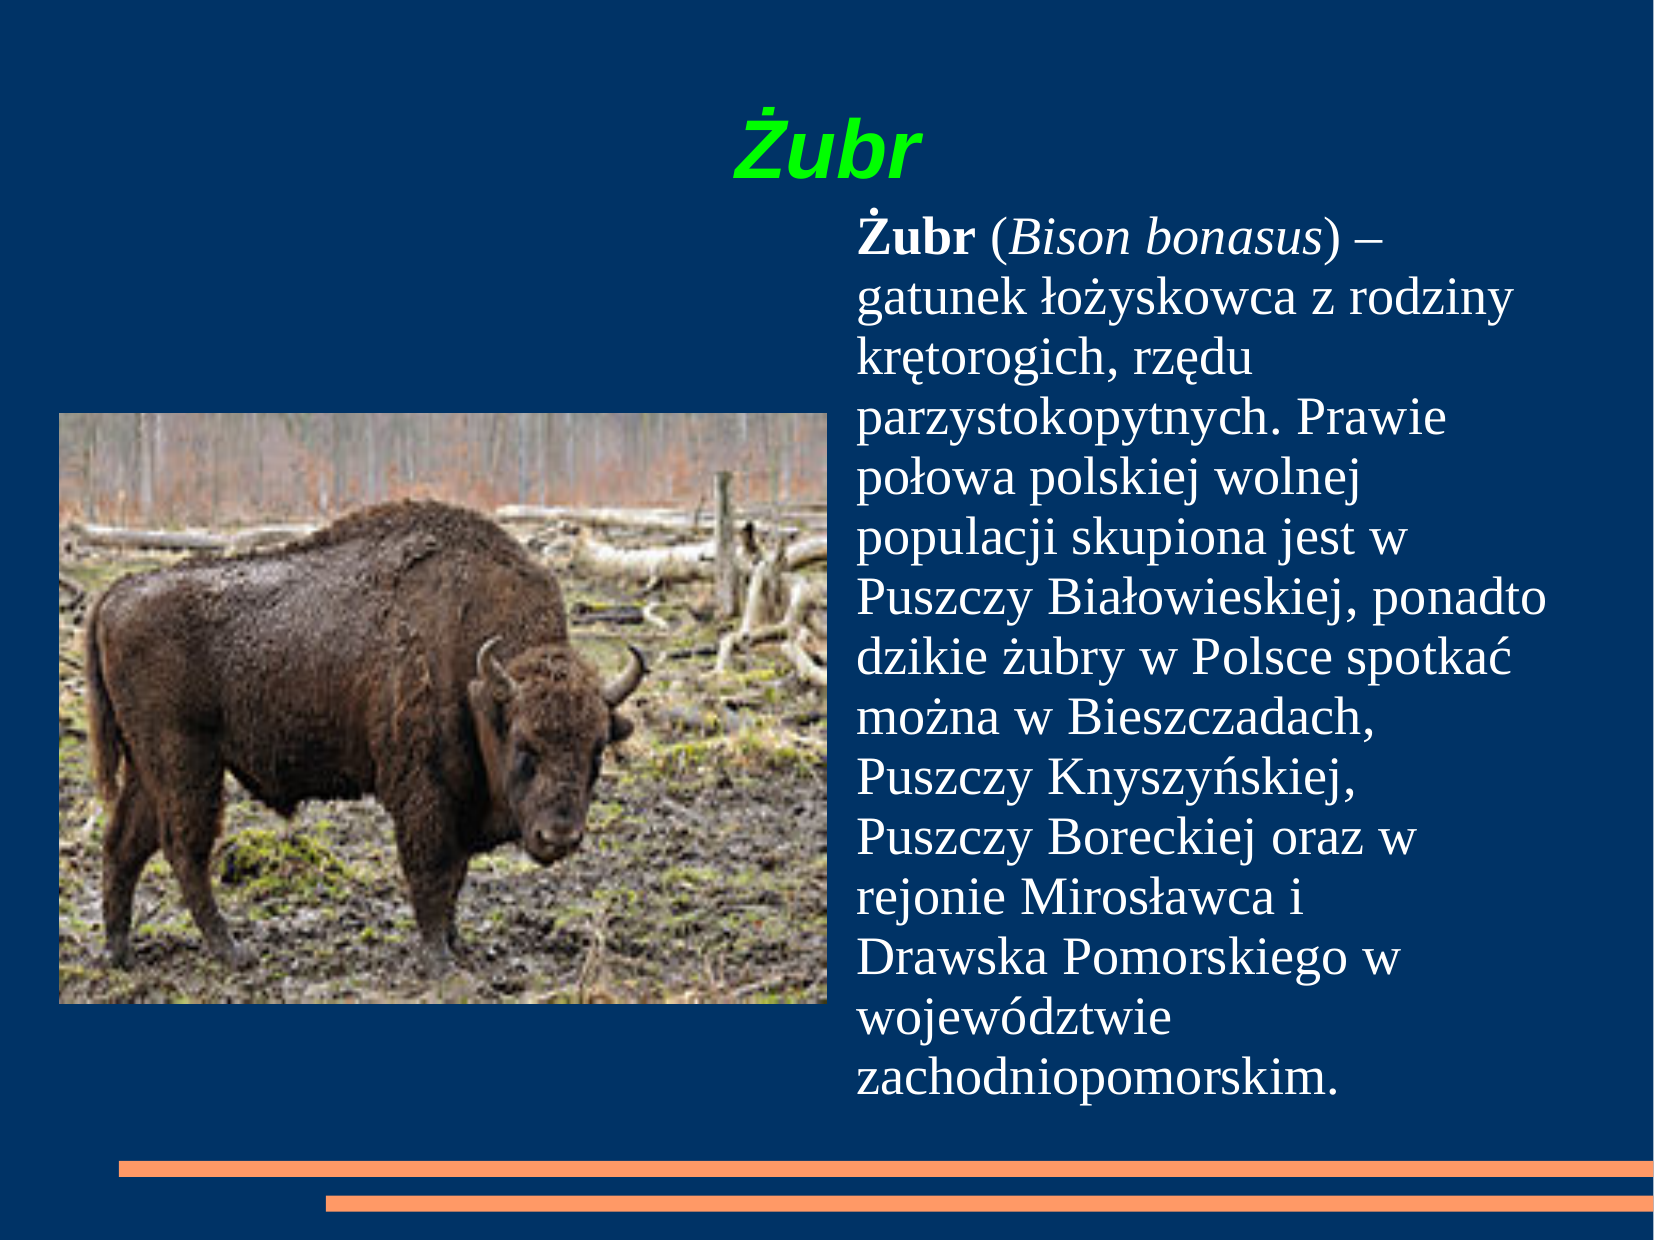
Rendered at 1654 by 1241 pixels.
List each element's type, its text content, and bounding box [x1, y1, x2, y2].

list Żubr (Bison bonasus) – gatunek łożyskowca z rodziny krętorogich, rzędu parzystokopytnych. Prawie połowa polskiej wolnej populacji skupiona jest w Puszczy Białowieskiej, ponadto dzikie żubry w Polsce spotkać można w Bieszczadach, Puszczy Knyszyńskiej, Puszczy Boreckiej oraz w rejonie Mirosławca i Drawska Pomorskiego w województwie zachodniopomorskim. [856, 206, 1559, 1123]
title Żubr [121, 53, 1534, 247]
picture [59, 413, 827, 1004]
